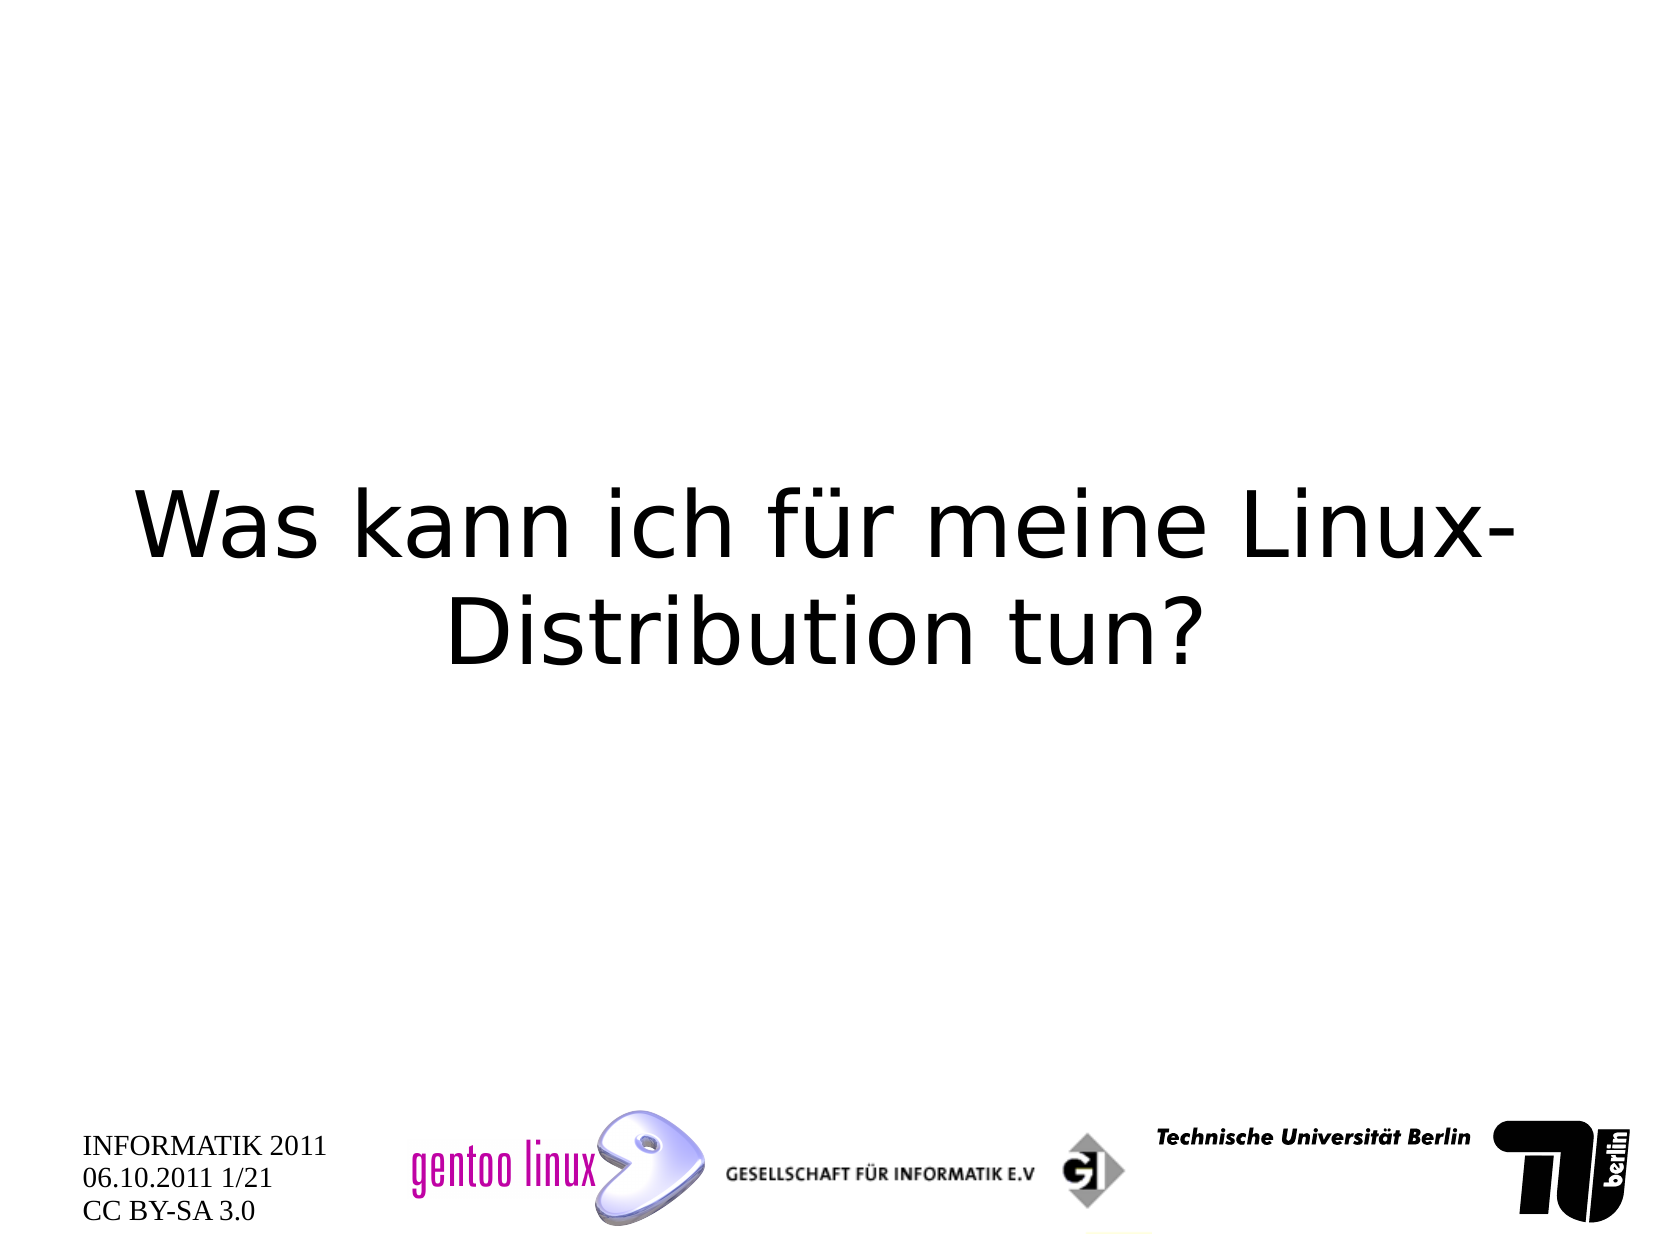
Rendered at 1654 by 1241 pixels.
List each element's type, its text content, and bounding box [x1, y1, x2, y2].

picture [407, 1109, 708, 1230]
picture [726, 1109, 1152, 1234]
subtitle Was kann ich für meine Linux-Distribution tun? [82, 49, 1571, 1109]
